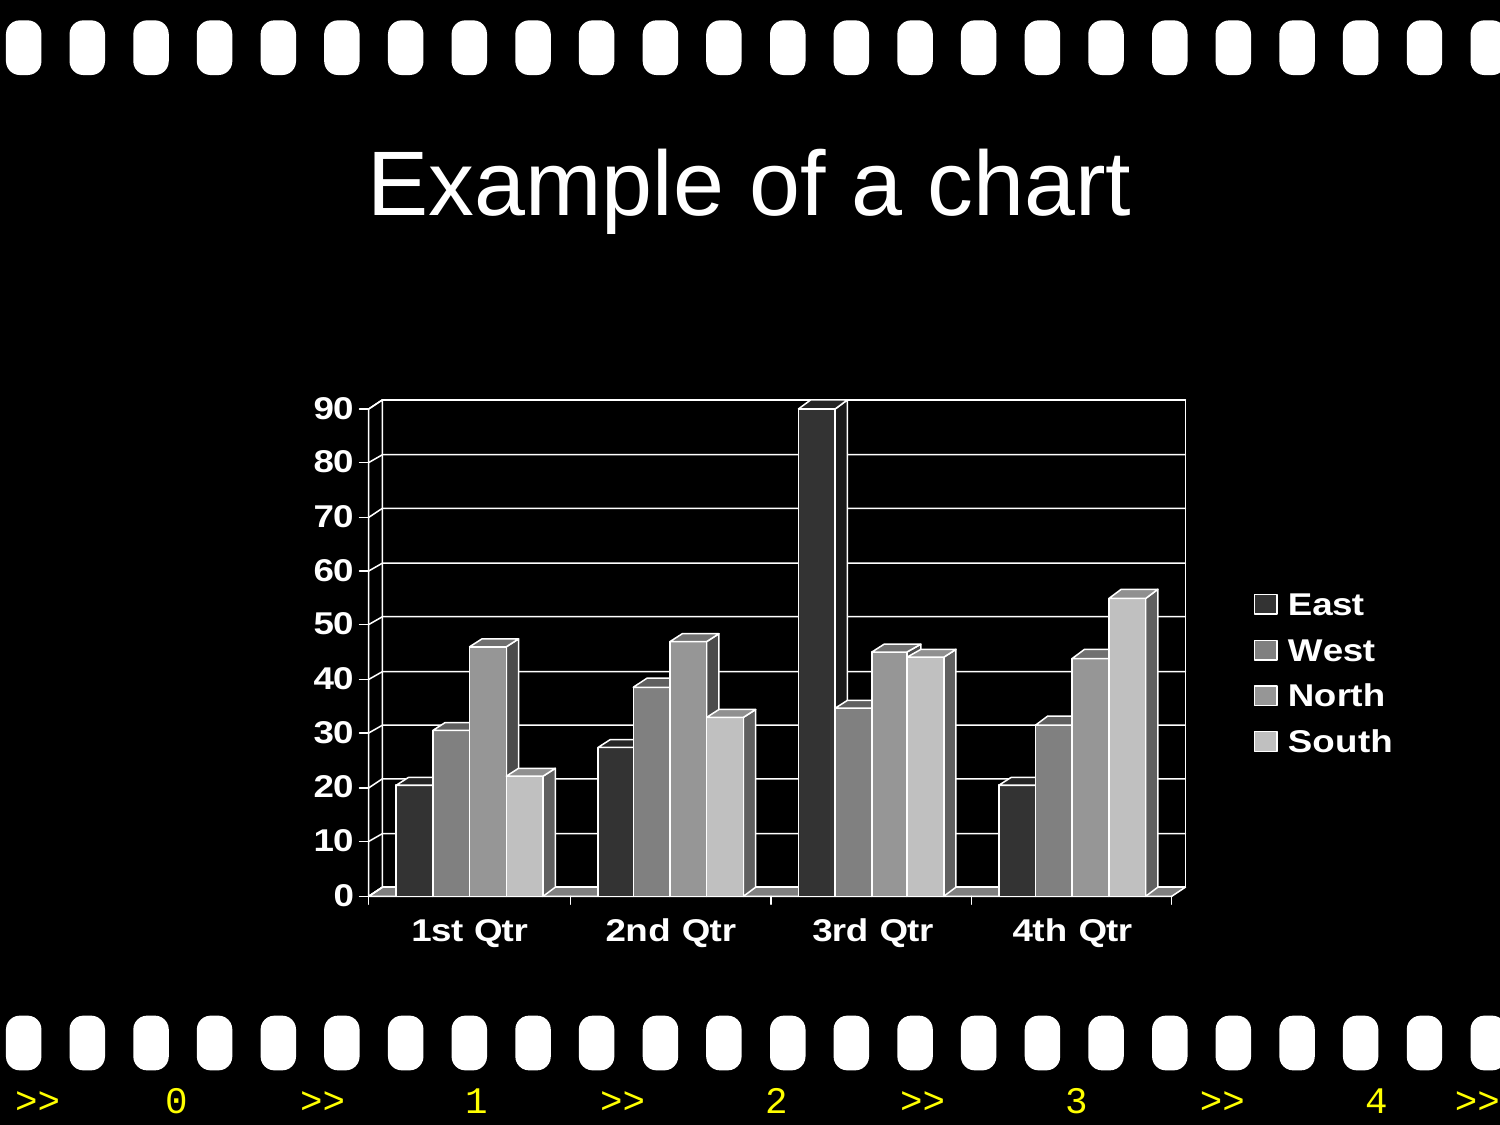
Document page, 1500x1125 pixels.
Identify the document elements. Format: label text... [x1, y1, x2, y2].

title Example of a chart [75, 90, 1426, 278]
chart [244, 360, 1415, 982]
